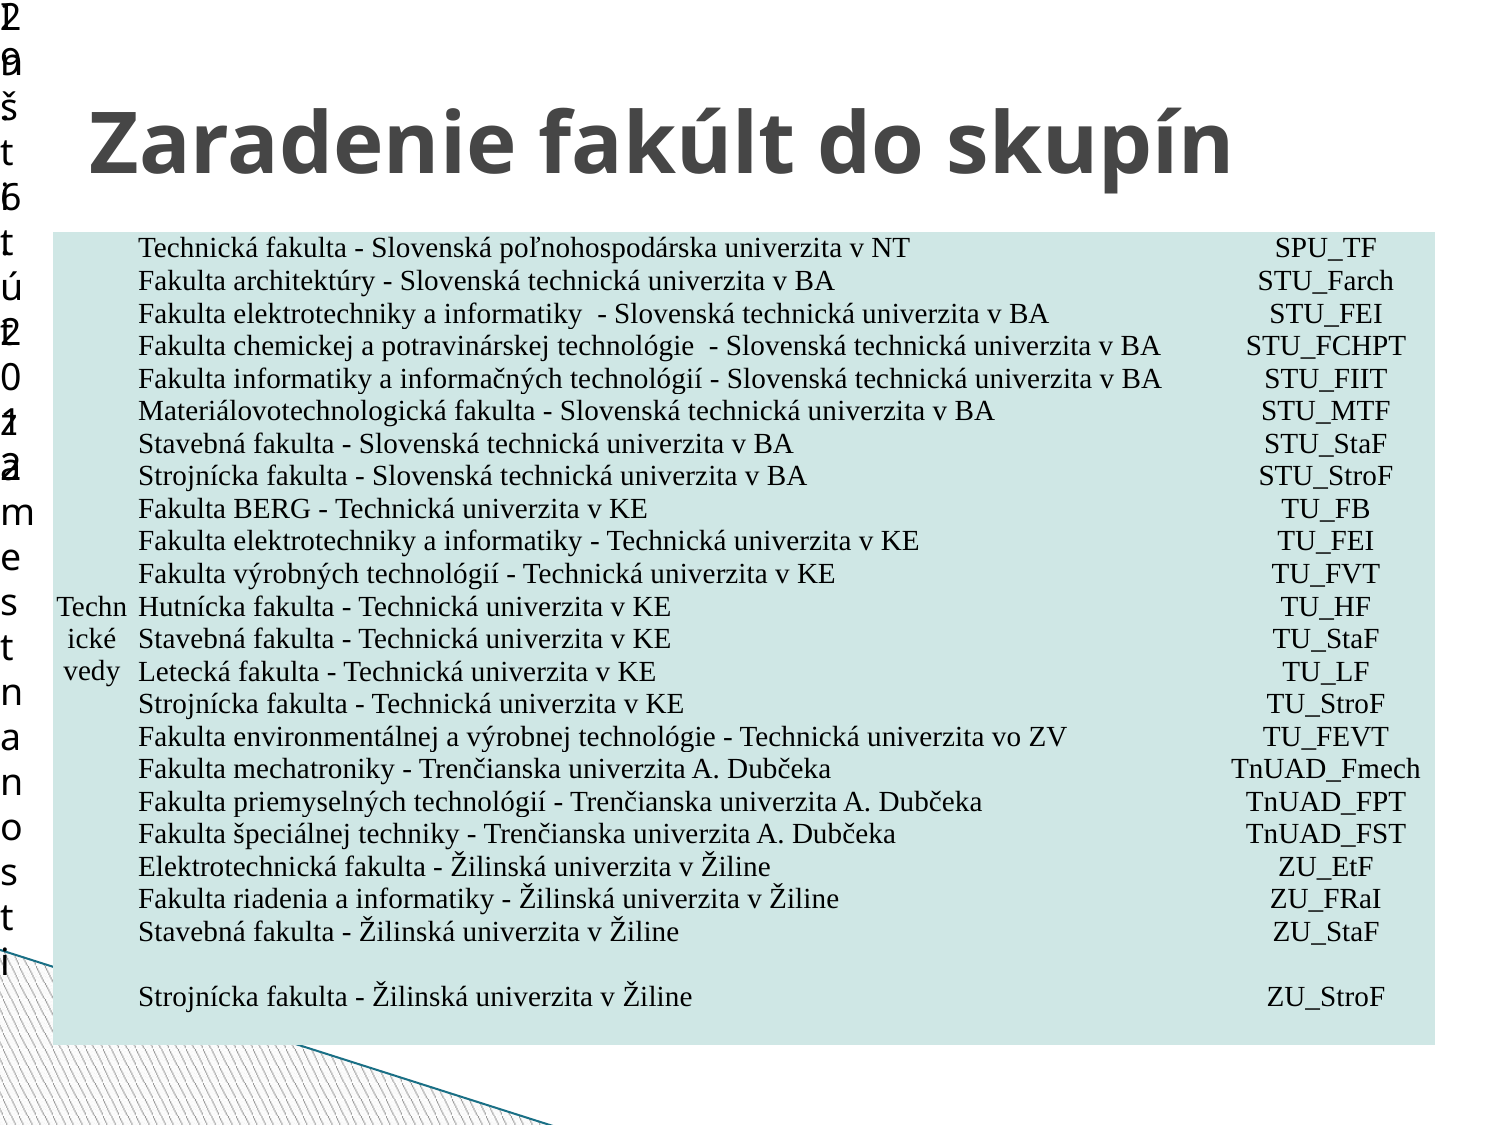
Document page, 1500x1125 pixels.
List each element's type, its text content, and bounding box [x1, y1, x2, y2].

table_cell TU_HF [1217, 590, 1435, 622]
table_cell ZU_StaF [1217, 915, 1435, 948]
table_cell Fakulta riadenia a informatiky - Žilinská univerzita v Žiline [131, 883, 1217, 915]
table_cell TU_FEVT [1217, 720, 1435, 752]
table_header Technická fakulta - Slovenská poľnohospodárska univerzita v NT [131, 232, 1217, 264]
table_cell Strojnícka fakulta - Technická univerzita v KE [131, 687, 1217, 720]
table_cell ZU_EtF [1217, 850, 1435, 883]
table_cell ZU_StroF [1217, 948, 1435, 1045]
table_cell STU_Farch [1217, 264, 1435, 297]
table_cell Stavebná fakulta - Žilinská univerzita v Žiline [131, 915, 1217, 948]
table_cell STU_FIIT [1217, 362, 1435, 394]
table_cell Fakulta chemickej a potravinárskej technológie - Slovenská technická univerzita v BA [131, 329, 1217, 362]
table_cell Stavebná fakulta - Technická univerzita v KE [131, 622, 1217, 655]
table_cell Strojnícka fakulta - Slovenská technická univerzita v BA [131, 460, 1217, 492]
table_cell Fakulta elektrotechniky a informatiky - Technická univerzita v KE [131, 525, 1217, 557]
table_cell TnUAD_FPT [1217, 785, 1435, 817]
table_header Technické vedy [53, 232, 131, 1045]
table_cell Fakulta mechatroniky - Trenčianska univerzita A. Dubčeka [131, 752, 1217, 785]
table_header SPU_TF [1217, 232, 1435, 264]
table_cell Hutnícka fakulta - Technická univerzita v KE [131, 590, 1217, 622]
table_cell Fakulta priemyselných technológií - Trenčianska univerzita A. Dubčeka [131, 785, 1217, 817]
table_cell TU_StaF [1217, 622, 1435, 655]
table_cell Materiálovotechnologická fakulta - Slovenská technická univerzita v BA [131, 394, 1217, 427]
table_cell TU_LF [1217, 655, 1435, 687]
table_cell Fakulta informatiky a informačných technológií - Slovenská technická univerzita v BA [131, 362, 1217, 394]
table_cell STU_FCHPT [1217, 329, 1435, 362]
table_cell Fakulta BERG - Technická univerzita v KE [131, 492, 1217, 525]
table_cell Strojnícka fakulta - Žilinská univerzita v Žiline [131, 948, 1217, 1045]
table_cell Stavebná fakulta - Slovenská technická univerzita v BA [131, 427, 1217, 460]
table_cell TU_FB [1217, 492, 1435, 525]
table_cell Fakulta špeciálnej techniky - Trenčianska univerzita A. Dubčeka [131, 817, 1217, 850]
table_cell ZU_FRaI [1217, 883, 1435, 915]
table_cell Fakulta elektrotechniky a informatiky - Slovenská technická univerzita v BA [131, 297, 1217, 329]
table_cell TU_FEI [1217, 525, 1435, 557]
table_cell TnUAD_Fmech [1217, 752, 1435, 785]
table_cell STU_MTF [1217, 394, 1435, 427]
table_cell Fakulta architektúry - Slovenská technická univerzita v BA [131, 264, 1217, 297]
table_cell TU_StroF [1217, 687, 1435, 720]
table_cell TnUAD_FST [1217, 817, 1435, 850]
table_cell Letecká fakulta - Technická univerzita v KE [131, 655, 1217, 687]
table_cell TU_FVT [1217, 557, 1435, 590]
title Zaradenie fakúlt do skupín [75, 45, 1425, 232]
table_cell Fakulta výrobných technológií - Technická univerzita v KE [131, 557, 1217, 590]
table_cell Fakulta environmentálnej a výrobnej technológie - Technická univerzita vo ZV [131, 720, 1217, 752]
table_cell STU_StroF [1217, 460, 1435, 492]
picture [0, 952, 543, 1125]
table_cell STU_StaF [1217, 427, 1435, 460]
table_cell STU_FEI [1217, 297, 1435, 329]
table_cell Elektrotechnická fakulta - Žilinská univerzita v Žiline [131, 850, 1217, 883]
